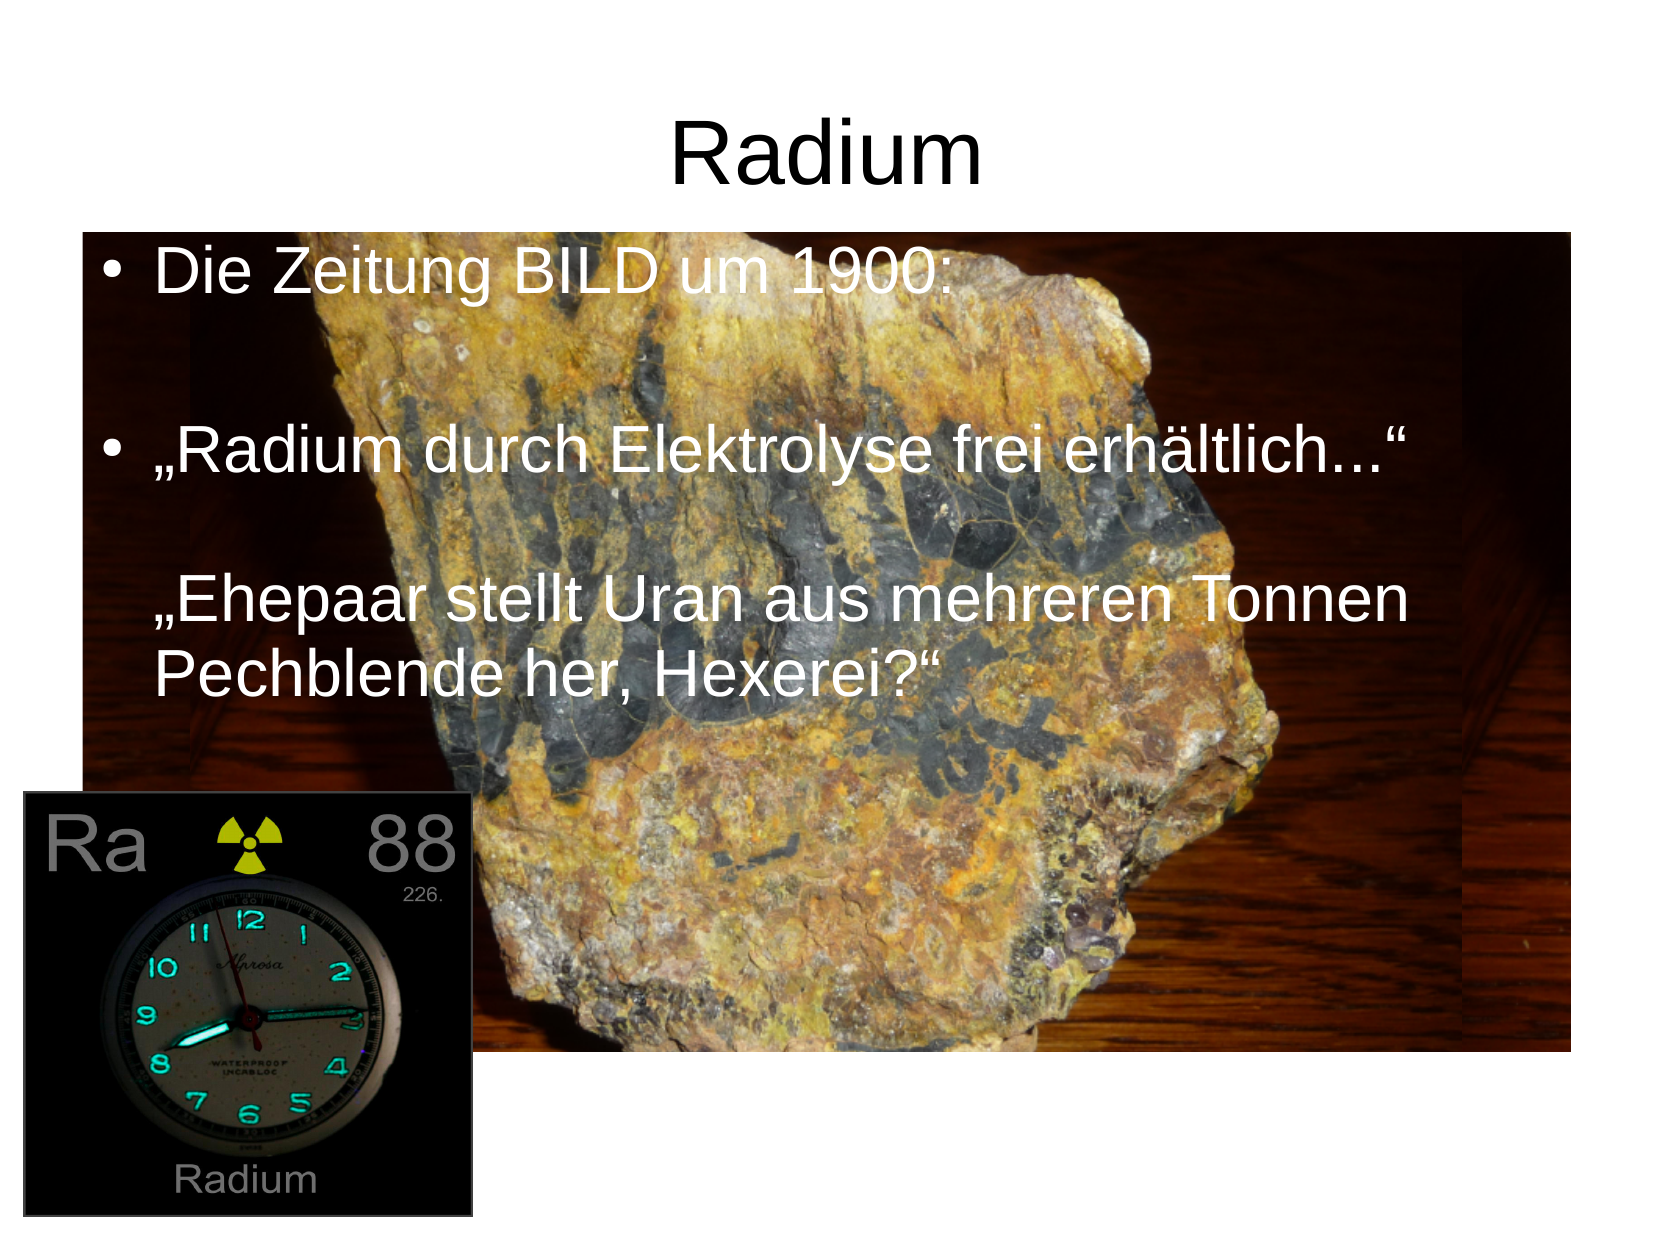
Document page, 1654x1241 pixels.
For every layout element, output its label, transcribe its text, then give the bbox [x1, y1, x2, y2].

title Radium [82, 49, 1571, 232]
picture [23, 791, 473, 1217]
list Die Zeitung BILD um 1900: „Radium durch Elektrolyse frei erhältlich...“ „Ehepaar stellt Uran aus mehreren Tonnen Pechblende her, Hexerei?“ [82, 232, 1571, 1052]
